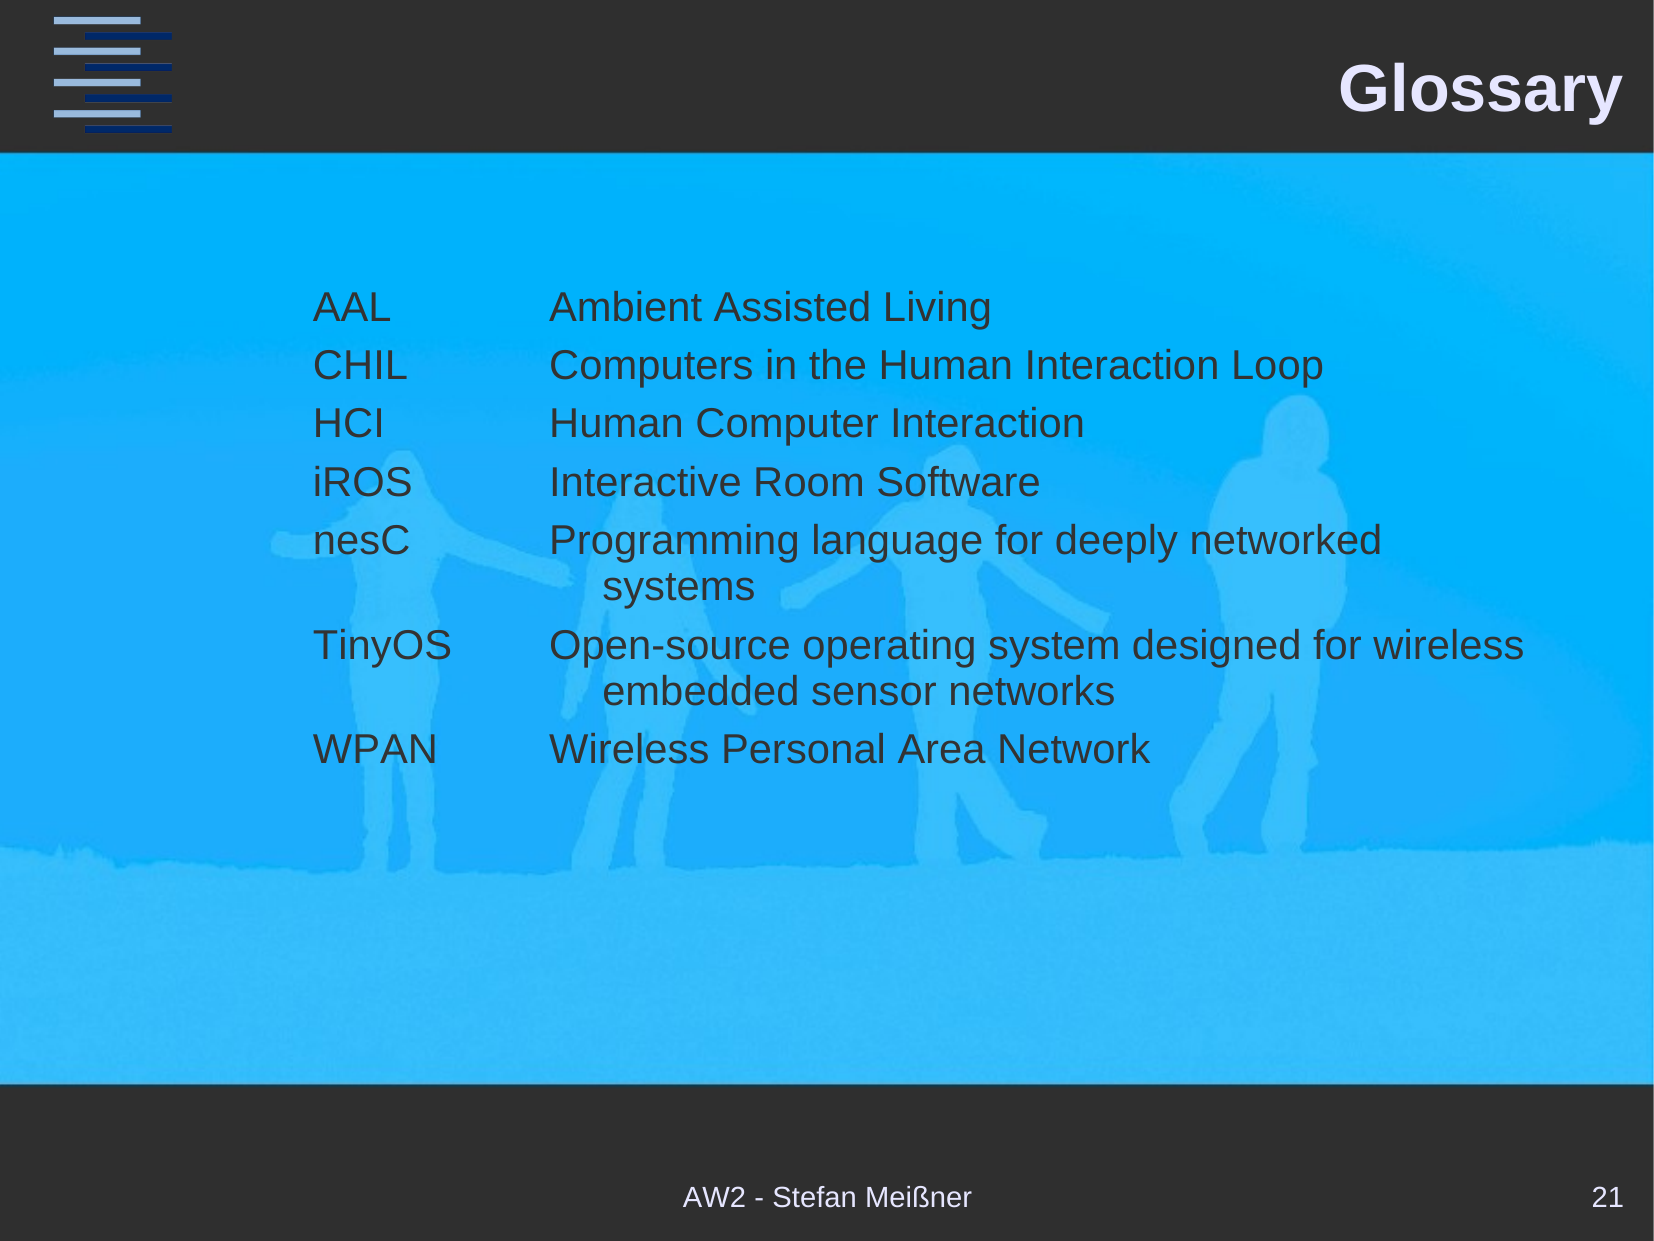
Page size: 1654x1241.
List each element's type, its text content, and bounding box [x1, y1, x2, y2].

picture [0, 412, 1654, 1241]
title Glossary [29, 29, 1625, 148]
list Ambient Assisted Living Computers in the Human Interaction Loop Human Computer Interaction Interactive Room Software Programming language for deeply networked systems Open-source operating system designed for wireless embedded sensor networks Wireless Personal Area Network [531, 283, 1536, 776]
picture [1555, 223, 1561, 230]
picture [0, 0, 1654, 272]
list AAL CHIL HCI iROS nesC TinyOS WPAN [295, 283, 532, 939]
